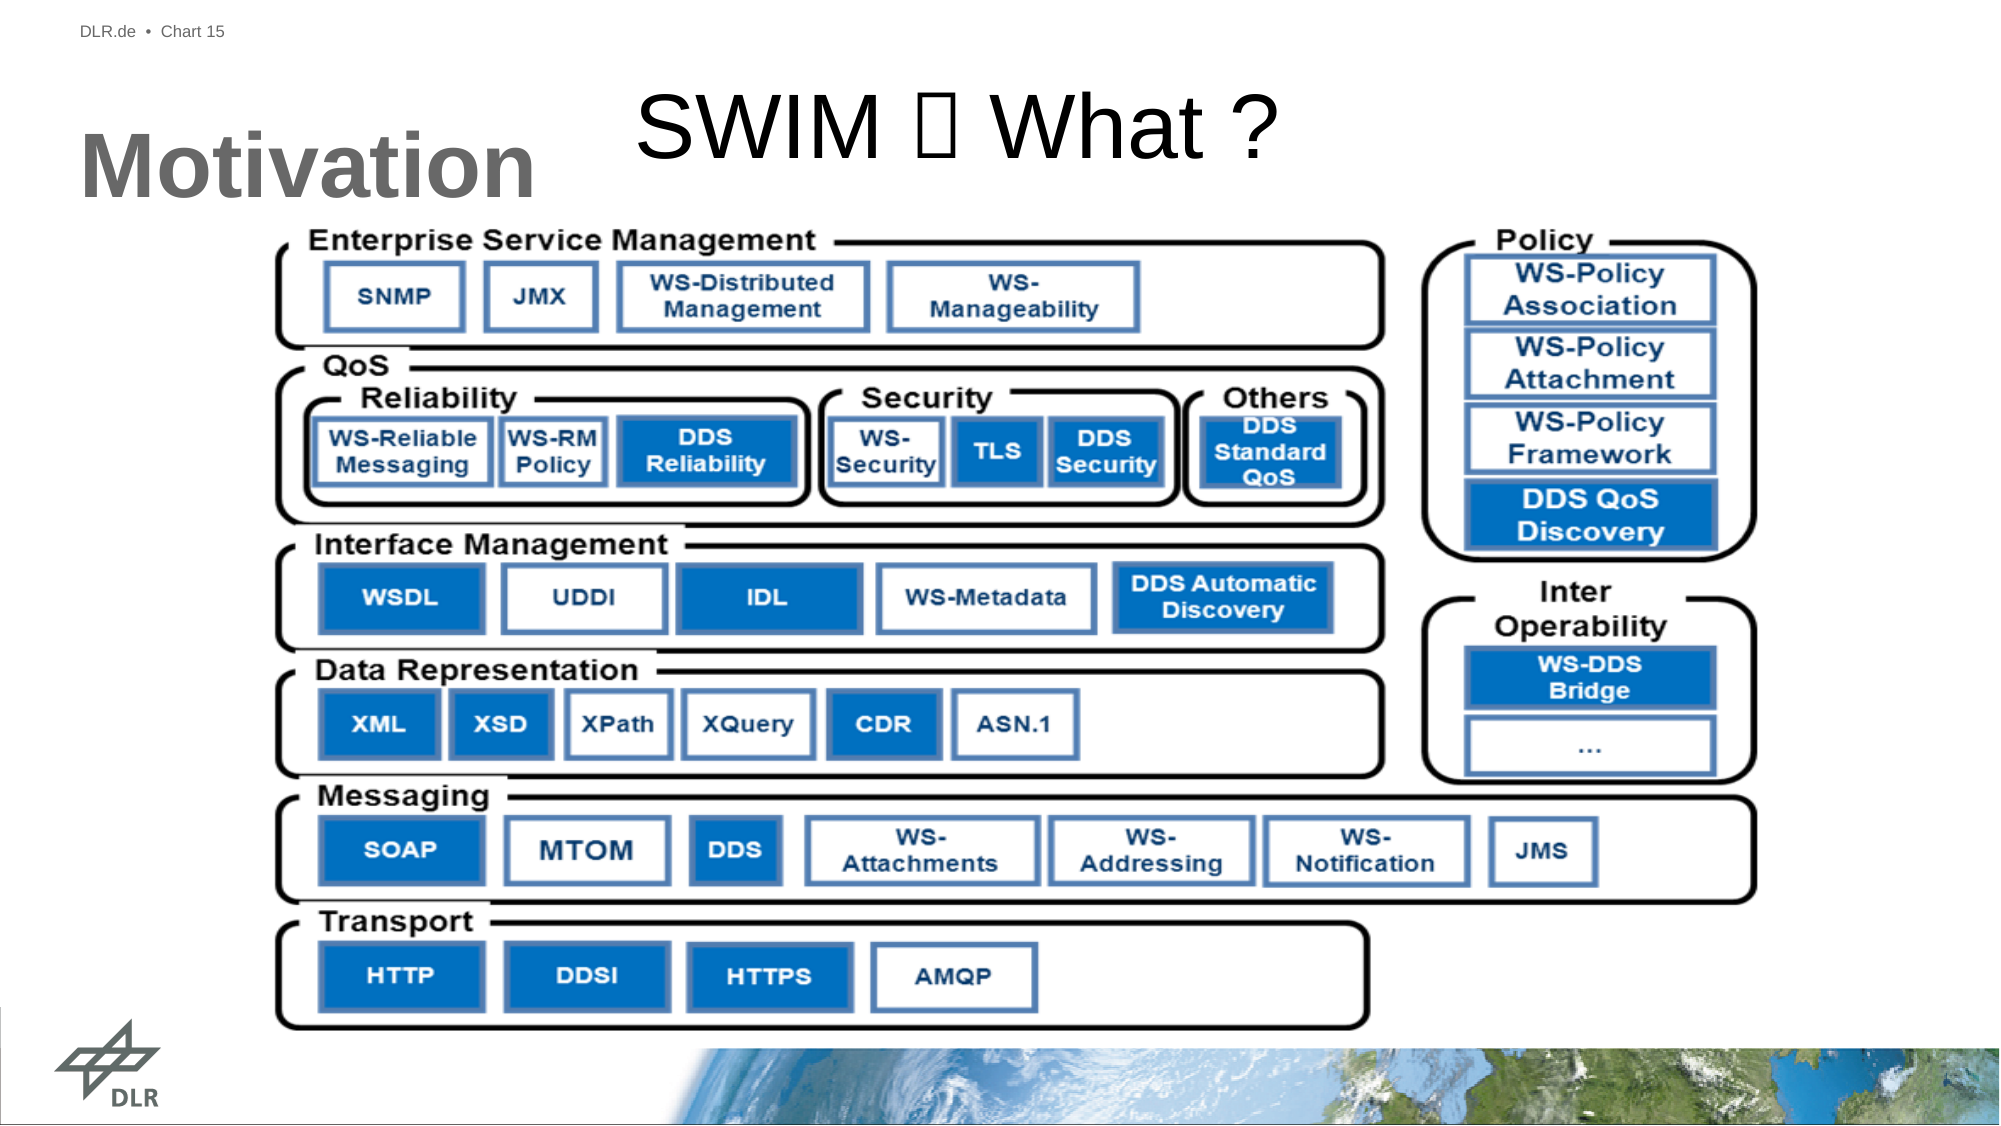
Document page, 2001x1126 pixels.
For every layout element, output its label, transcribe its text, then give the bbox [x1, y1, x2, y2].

slide_number DLR.de • Chart <number> [79, 20, 251, 45]
list SWIM  What ? [634, 66, 1951, 200]
picture [267, 220, 1766, 1036]
title Motivation [79, 106, 1921, 228]
